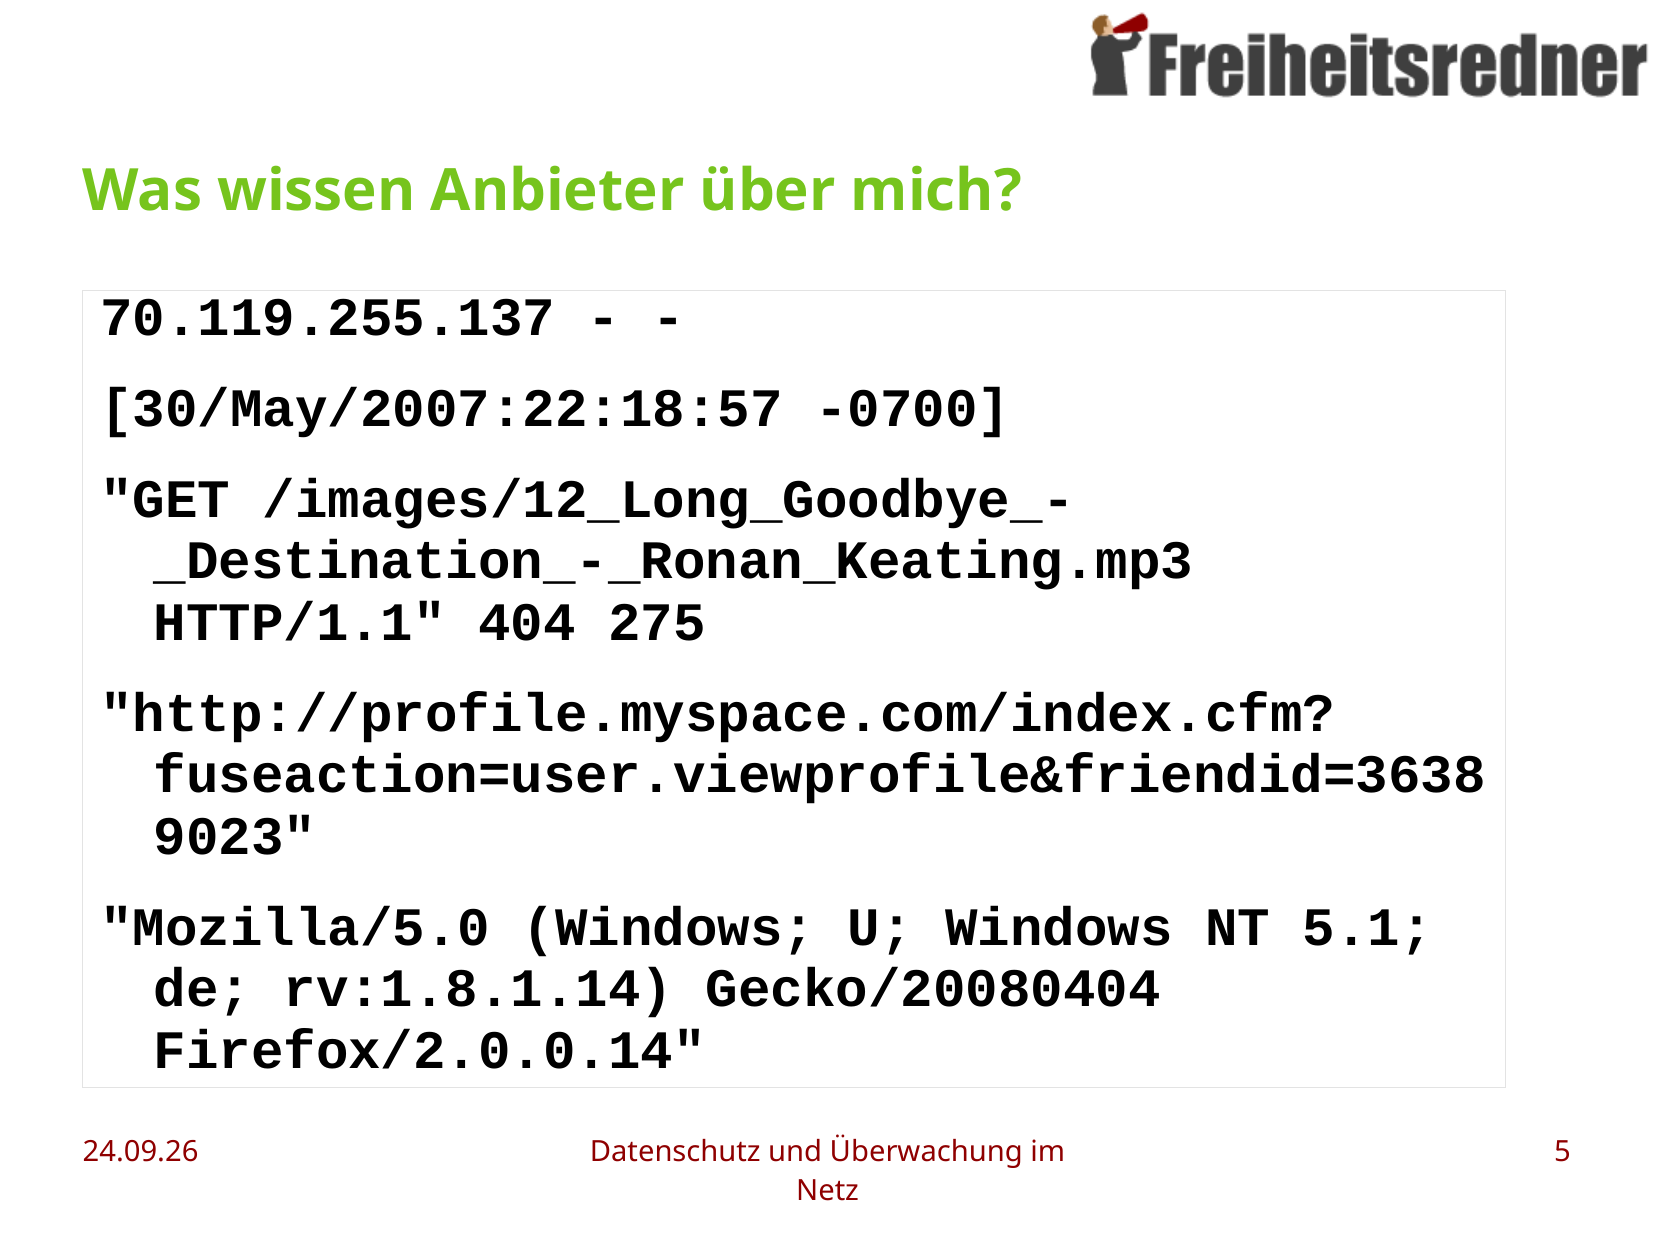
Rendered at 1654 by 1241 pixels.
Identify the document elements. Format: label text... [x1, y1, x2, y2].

title Was wissen Anbieter über mich? [82, 118, 1565, 257]
picture [1080, 5, 1650, 100]
list 70.119.255.137 - - [30/May/2007:22:18:57 -0700] "GET /images/12_Long_Goodbye_-_Destination_-_Ronan_Keating.mp3 HTTP/1.1" 404 275 "http://profile.myspace.com/index.cfm?fuseaction=user.viewprofile&friendid=36389023" "Mozilla/5.0 (Windows; U; Windows NT 5.1; de; rv:1.8.1.14) Gecko/20080404 Firefox/2.0.0.14" [82, 290, 1506, 1088]
